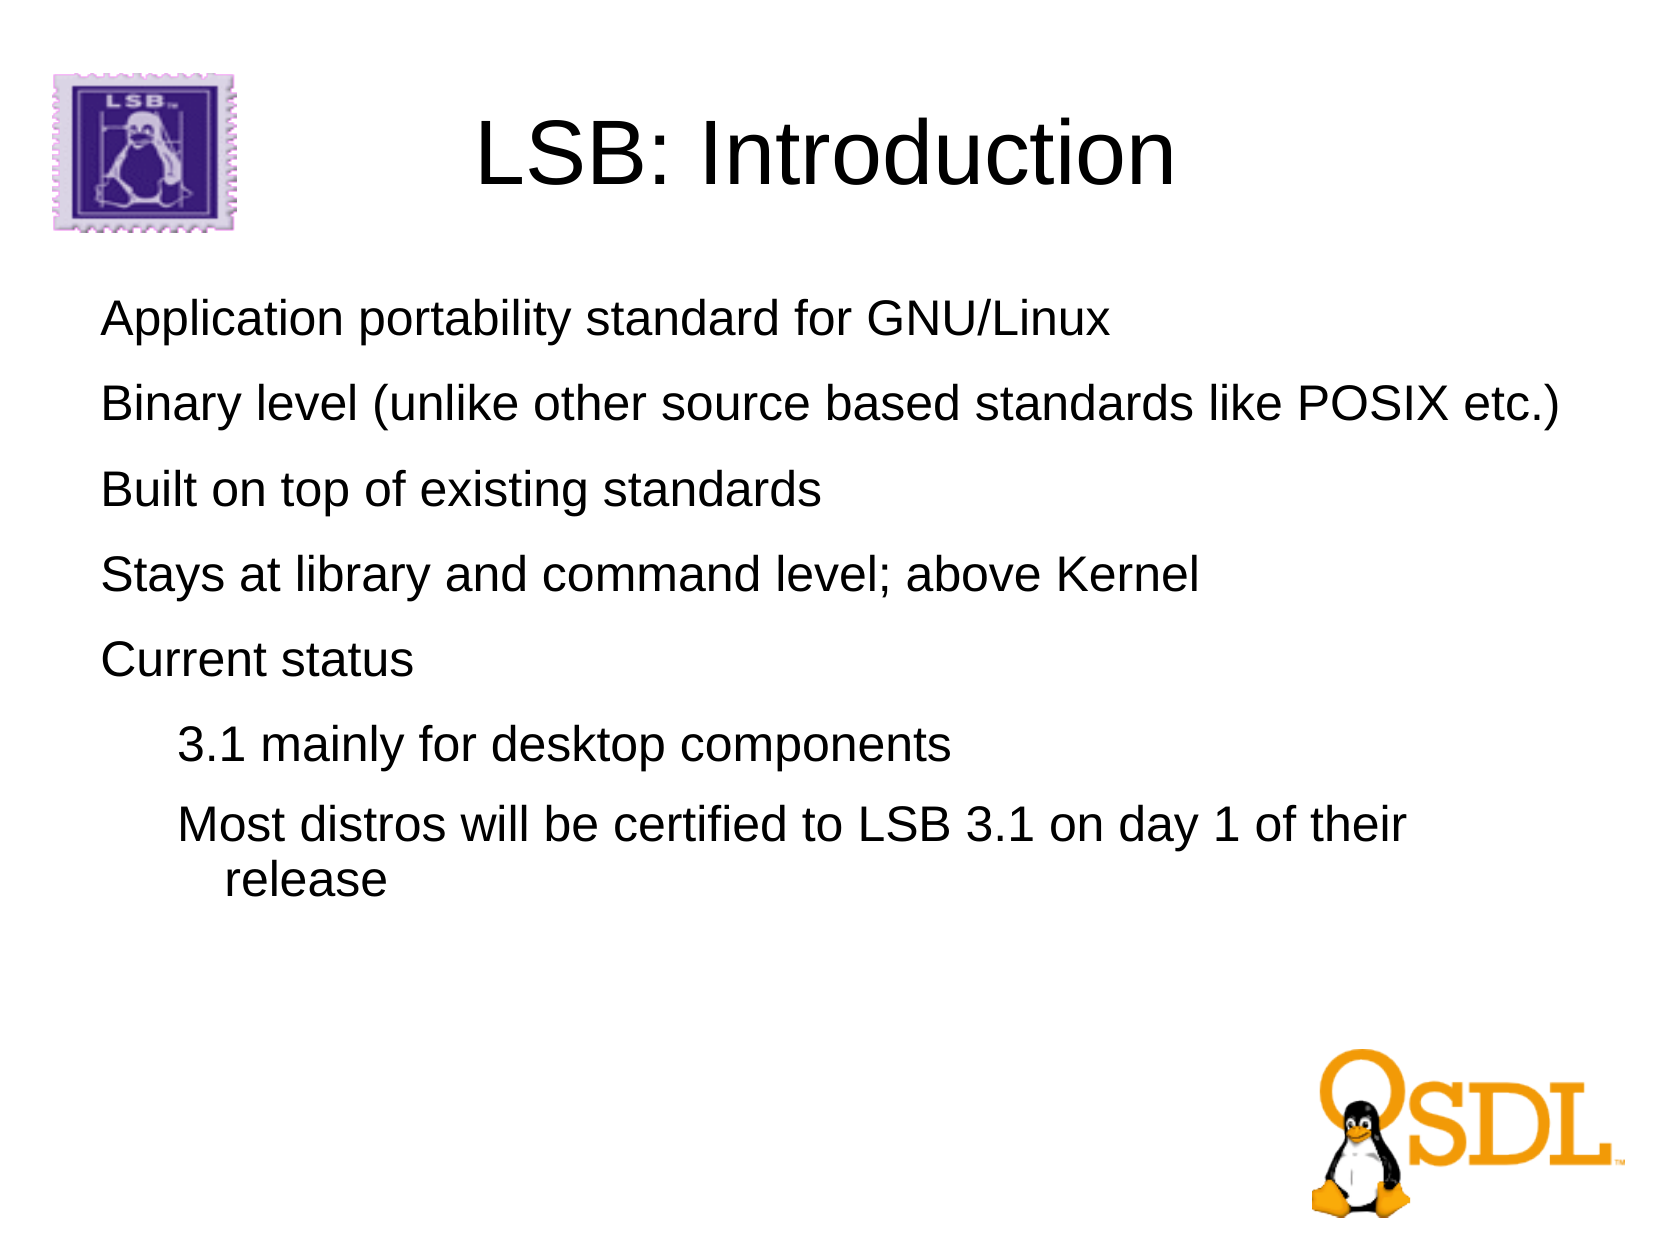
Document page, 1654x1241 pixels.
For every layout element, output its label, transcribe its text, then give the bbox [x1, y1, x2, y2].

picture [1312, 1049, 1625, 1218]
picture [52, 73, 82, 233]
list Application portability standard for GNU/Linux Binary level (unlike other source based standards like POSIX etc.) Built on top of existing standards Stays at library and command level; above Kernel Current status 3.1 mainly for desktop components Most distros will be certified to LSB 3.1 on day 1 of their release [82, 290, 1571, 1109]
title LSB: Introduction [82, 49, 1571, 257]
